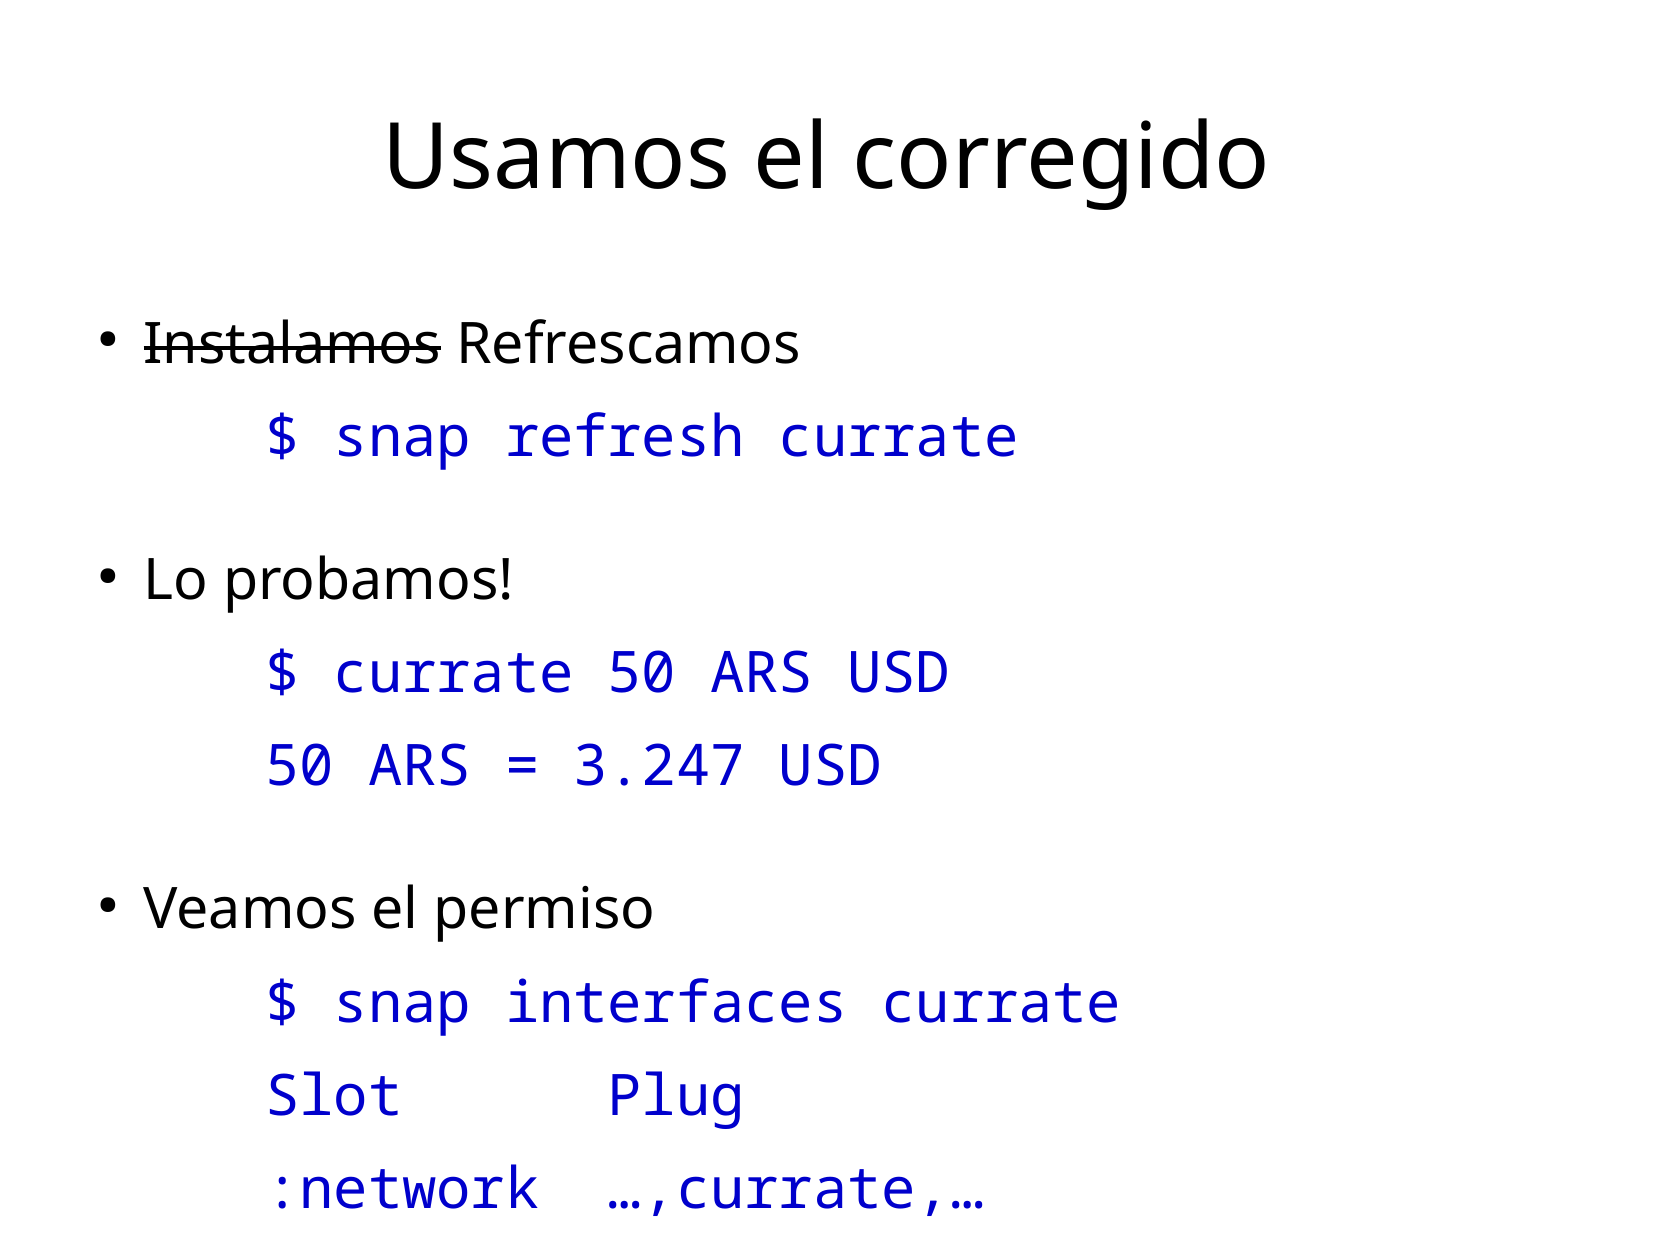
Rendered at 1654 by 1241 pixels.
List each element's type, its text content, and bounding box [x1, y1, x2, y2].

title Usamos el corregido [82, 49, 1571, 257]
list Instalamos Refrescamos $ snap refresh currate Lo probamos! $ currate 50 ARS USD 50 ARS = 3.247 USD Veamos el permiso $ snap interfaces currate Slot Plug :network …,currate,… [82, 302, 1571, 1229]
